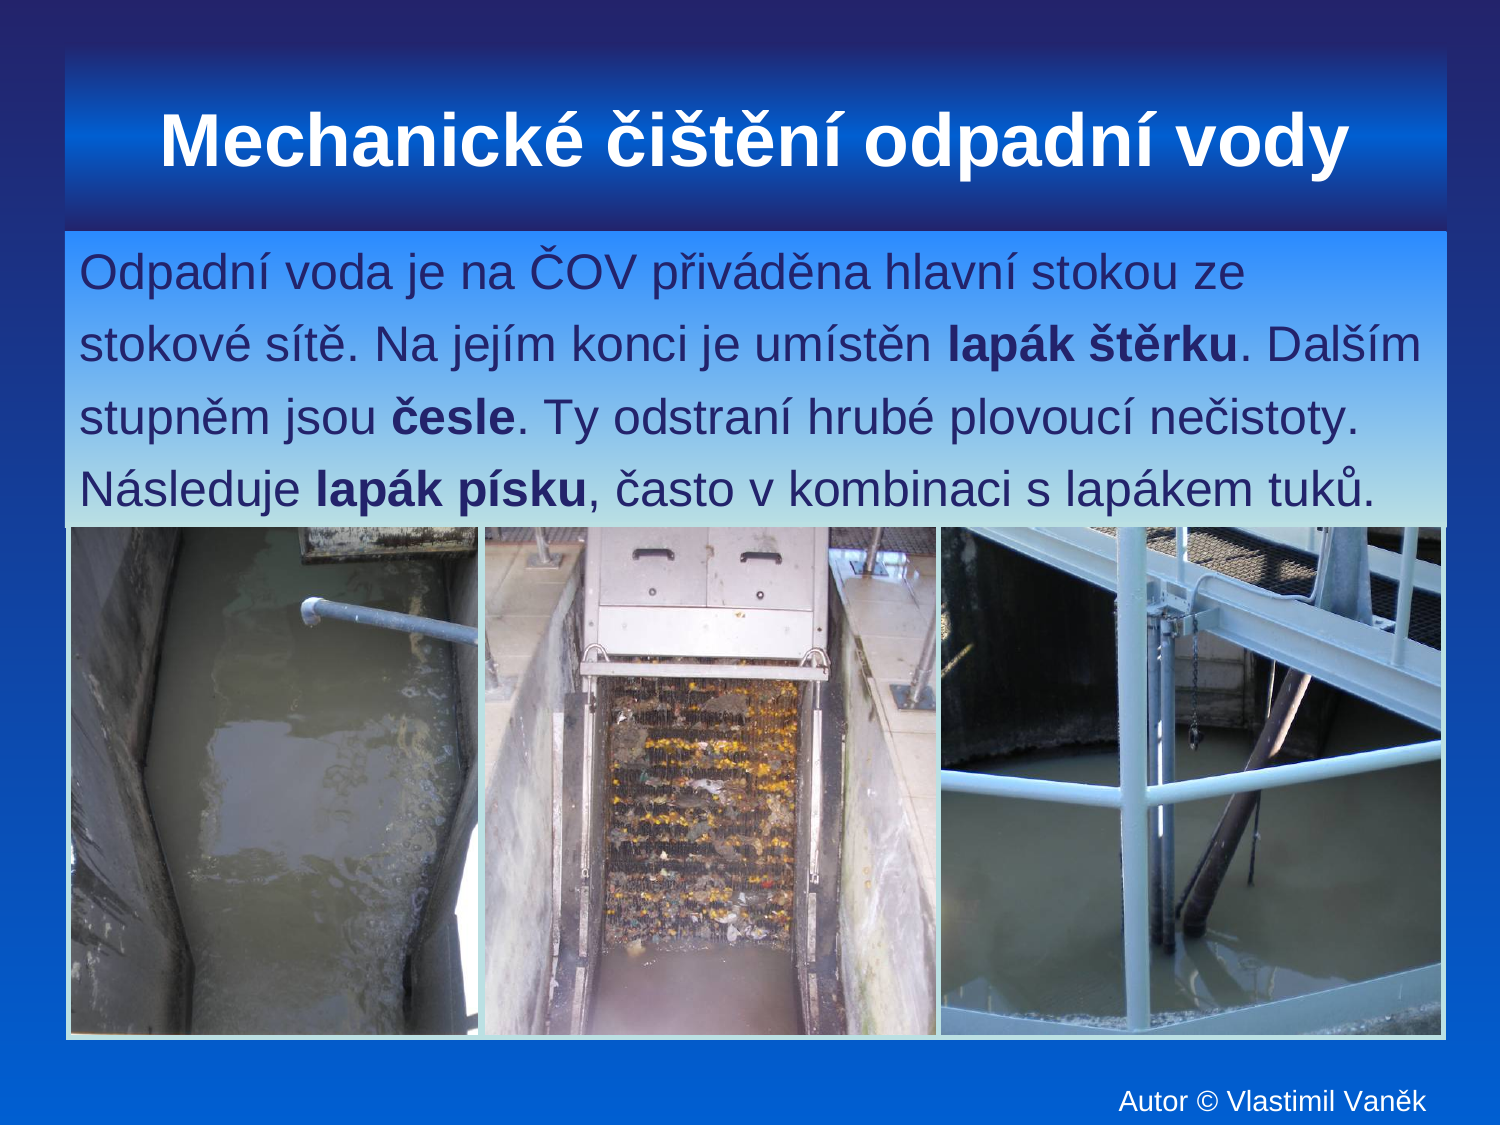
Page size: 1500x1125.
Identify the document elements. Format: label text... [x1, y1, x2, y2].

text_box [941, 527, 1441, 1035]
title Mechanické čištění odpadní vody [64, 42, 1447, 231]
text_box Autor © Vlastimil Vaněk [1103, 1074, 1442, 1125]
picture [70, 527, 479, 1035]
list Odpadní voda je na ČOV přiváděna hlavní stokou ze stokové sítě. Na jejím konci je umístěn lapák štěrku. Dalším stupněm jsou česle. Ty odstraní hrubé plovoucí nečistoty. Následuje lapák písku, často v kombinaci s lapákem tuků. [64, 231, 1447, 528]
picture [484, 527, 937, 1035]
